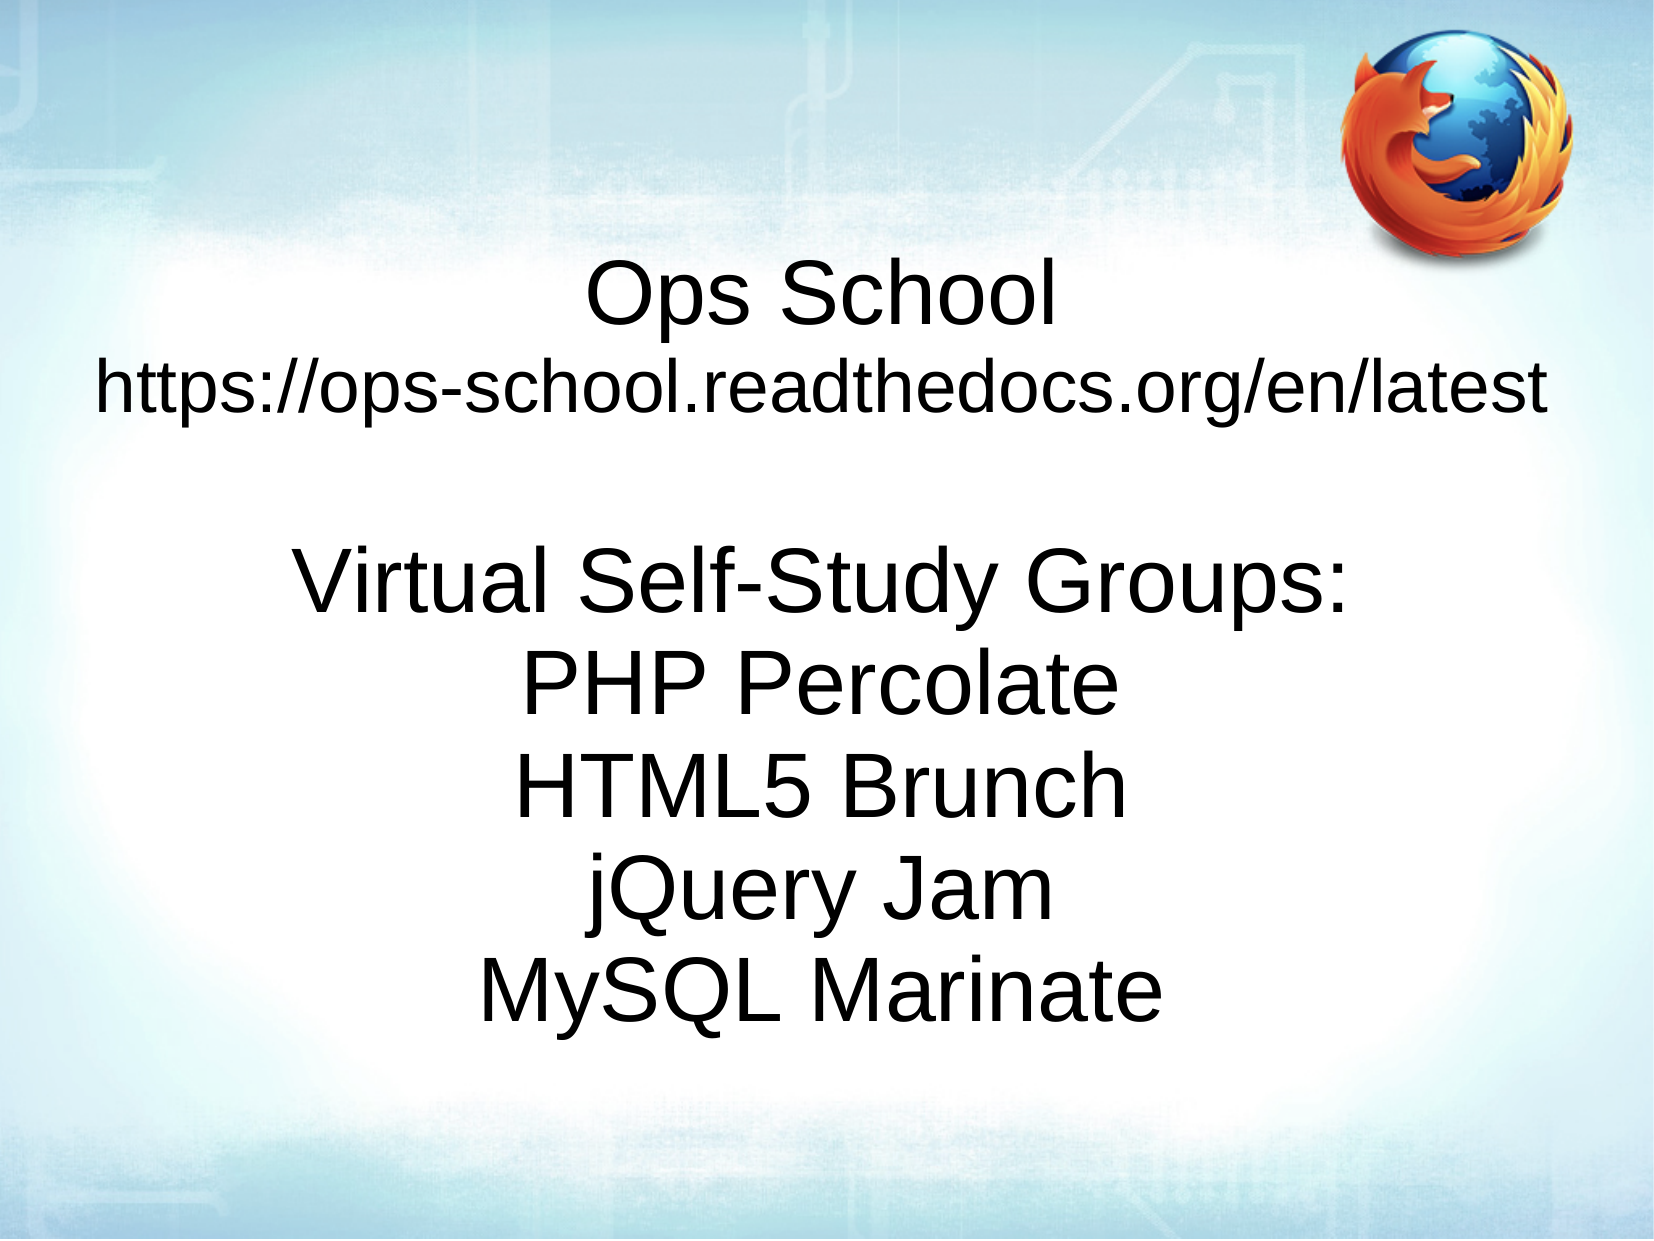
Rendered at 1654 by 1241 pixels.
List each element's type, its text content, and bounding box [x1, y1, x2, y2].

title Ops School https://ops-school.readthedocs.org/en/latest Virtual Self-Study Groups: PHP Percolate HTML5 Brunch jQuery Jam MySQL Marinate [13, 246, 1630, 1149]
picture [0, 0, 1654, 1239]
